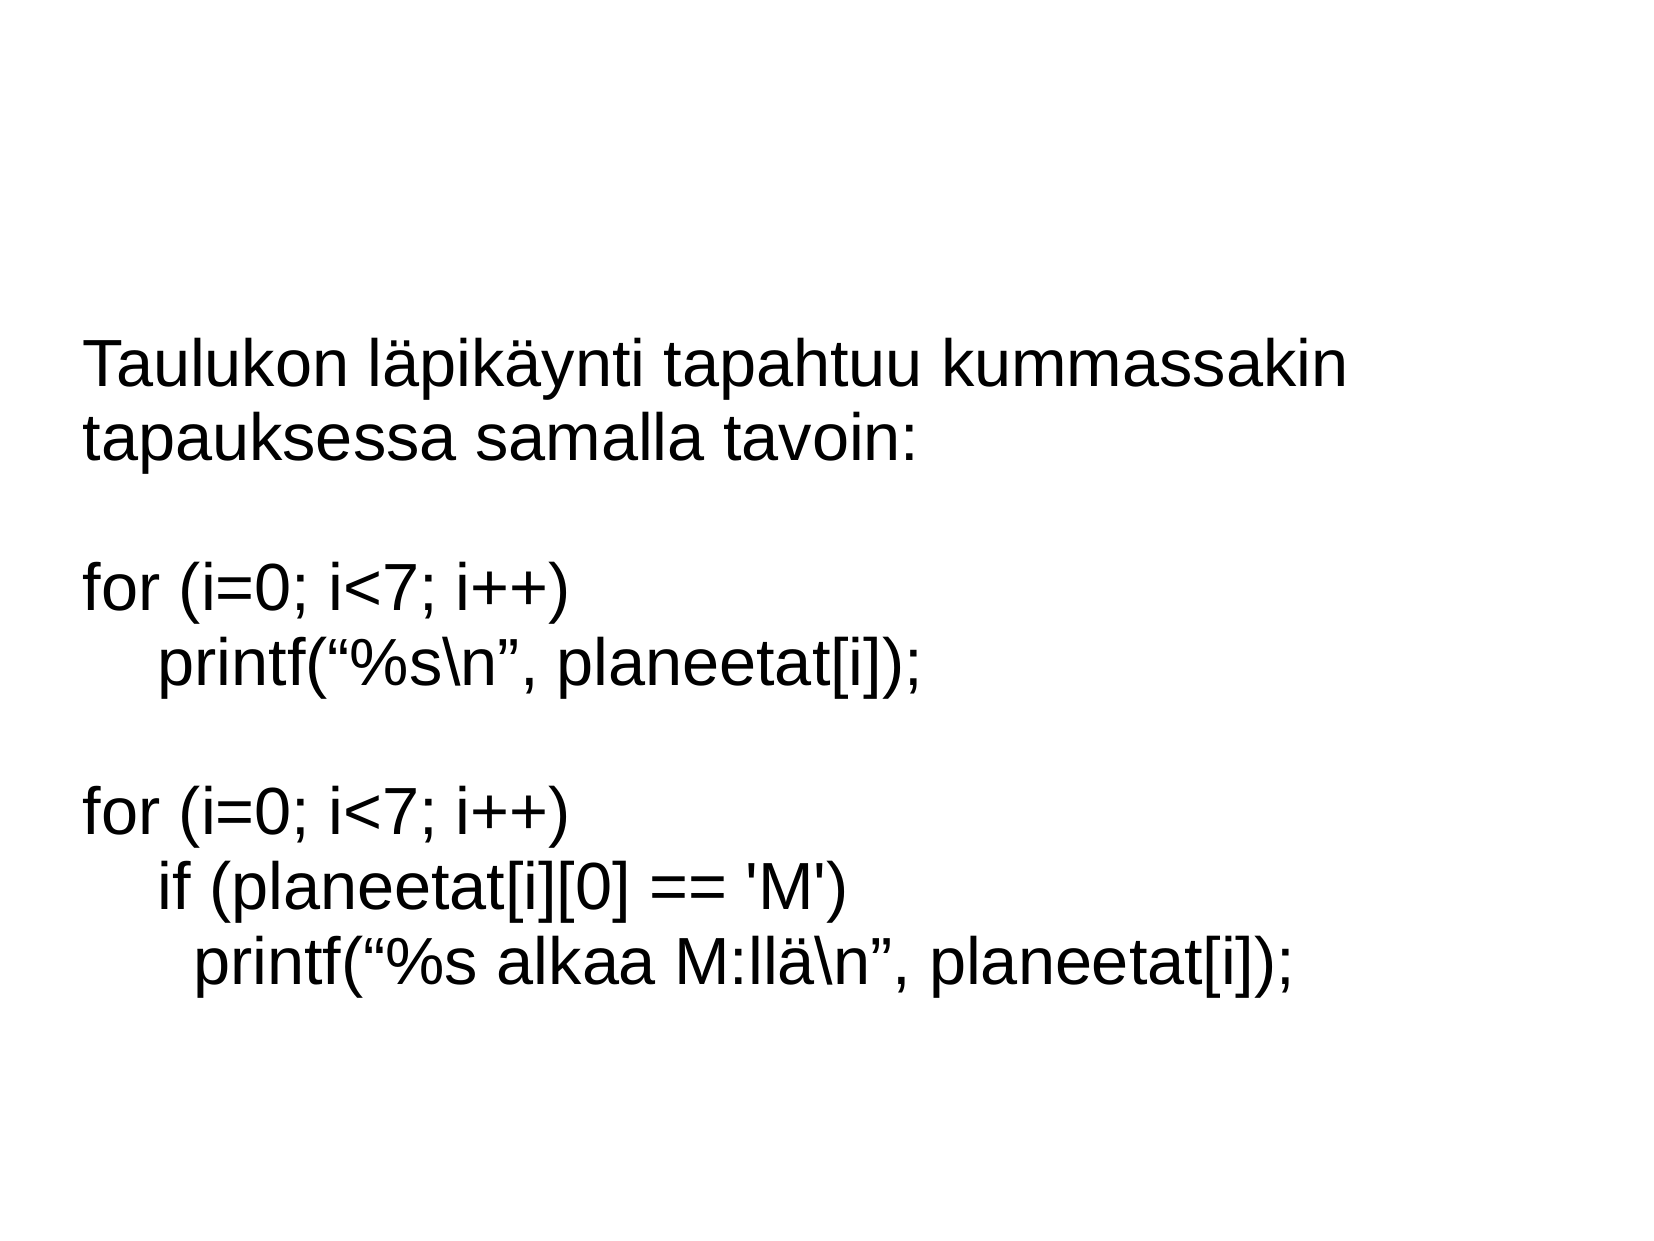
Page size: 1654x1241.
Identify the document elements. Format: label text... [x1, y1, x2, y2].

text_box Taulukon läpikäynti tapahtuu kummassakin tapauksessa samalla tavoin: for (i=0; i<7; i++) printf(“%s\n”, planeetat[i]); for (i=0; i<7; i++) if (planeetat[i][0] == 'M') printf(“%s alkaa M:llä\n”, planeetat[i]); [82, 297, 1571, 1102]
